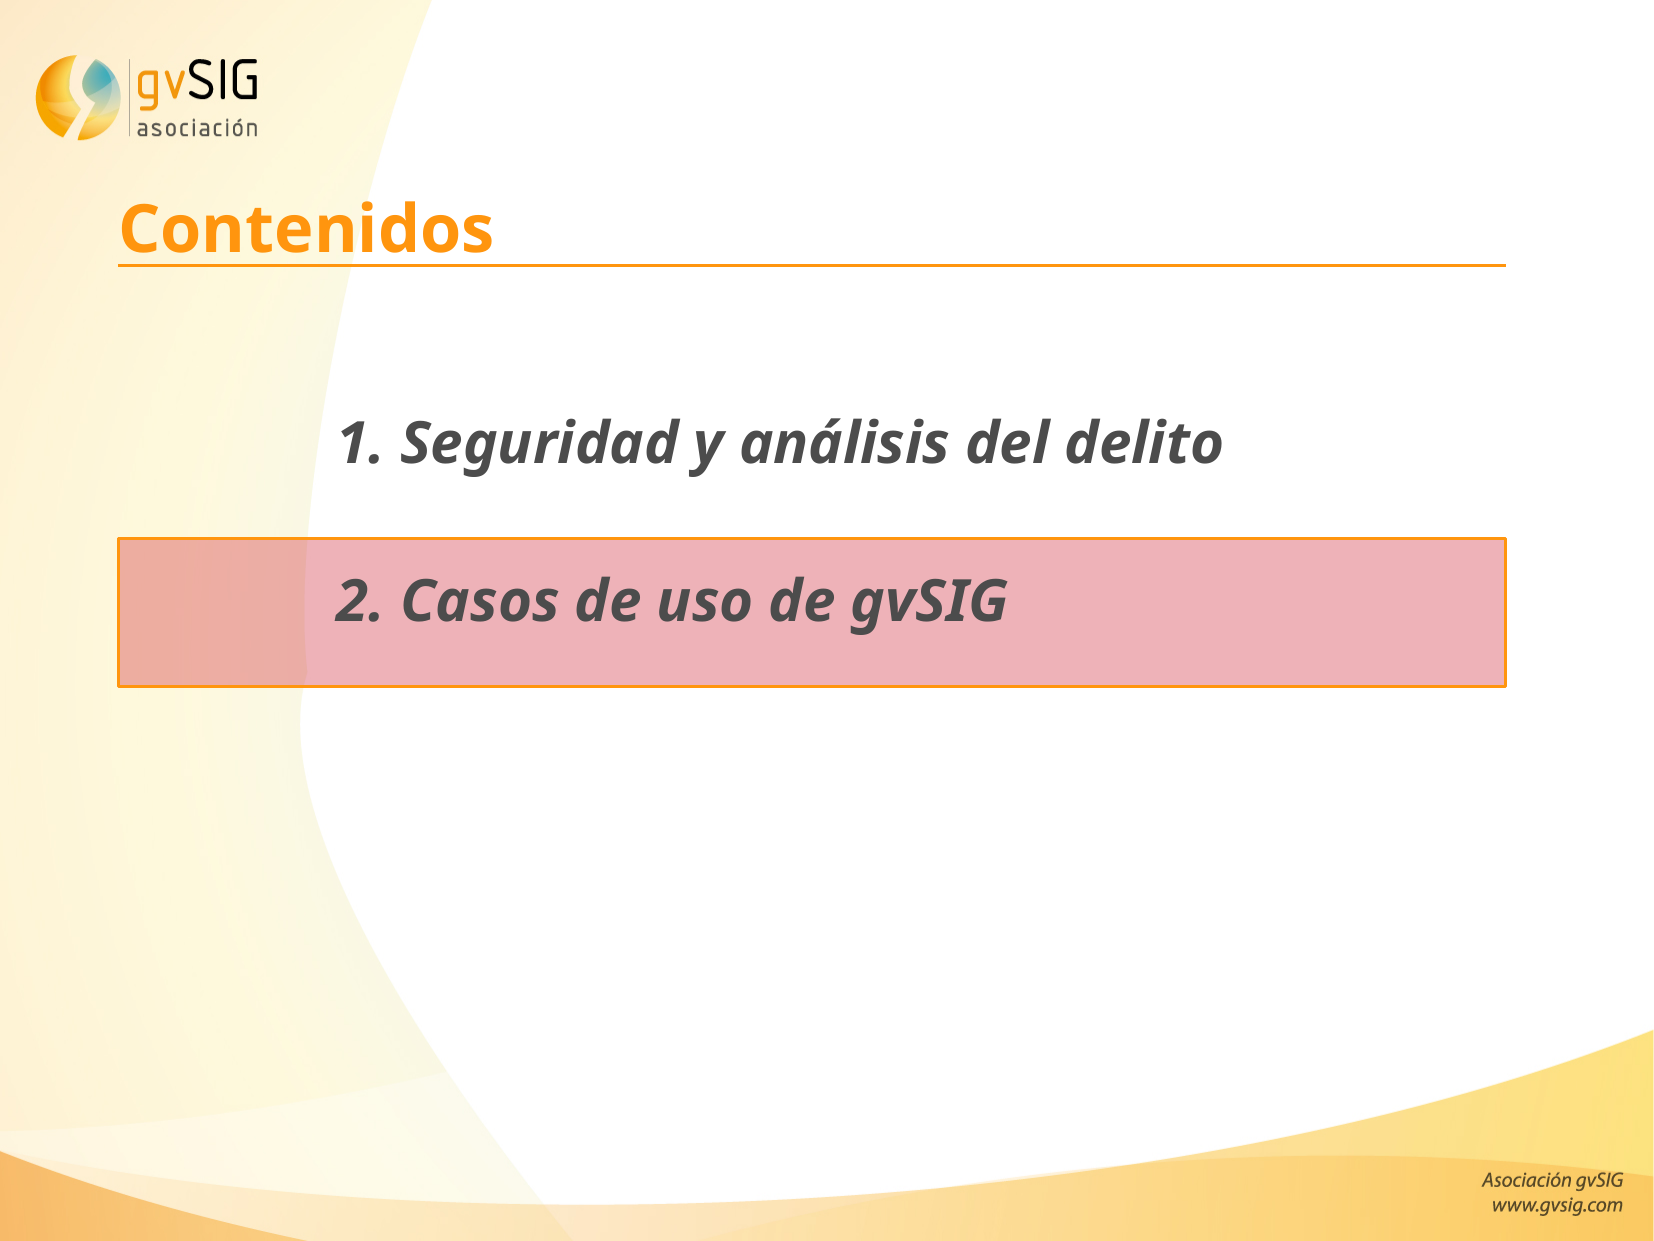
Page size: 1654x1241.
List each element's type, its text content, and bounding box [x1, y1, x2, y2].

text_box [1477, 538, 1506, 687]
title 1. Seguridad y análisis del delito 2. Casos de uso de gvSIG [336, 355, 1477, 1161]
title Contenidos [118, 177, 1607, 276]
picture [0, 0, 1654, 1241]
text_box [118, 538, 336, 687]
